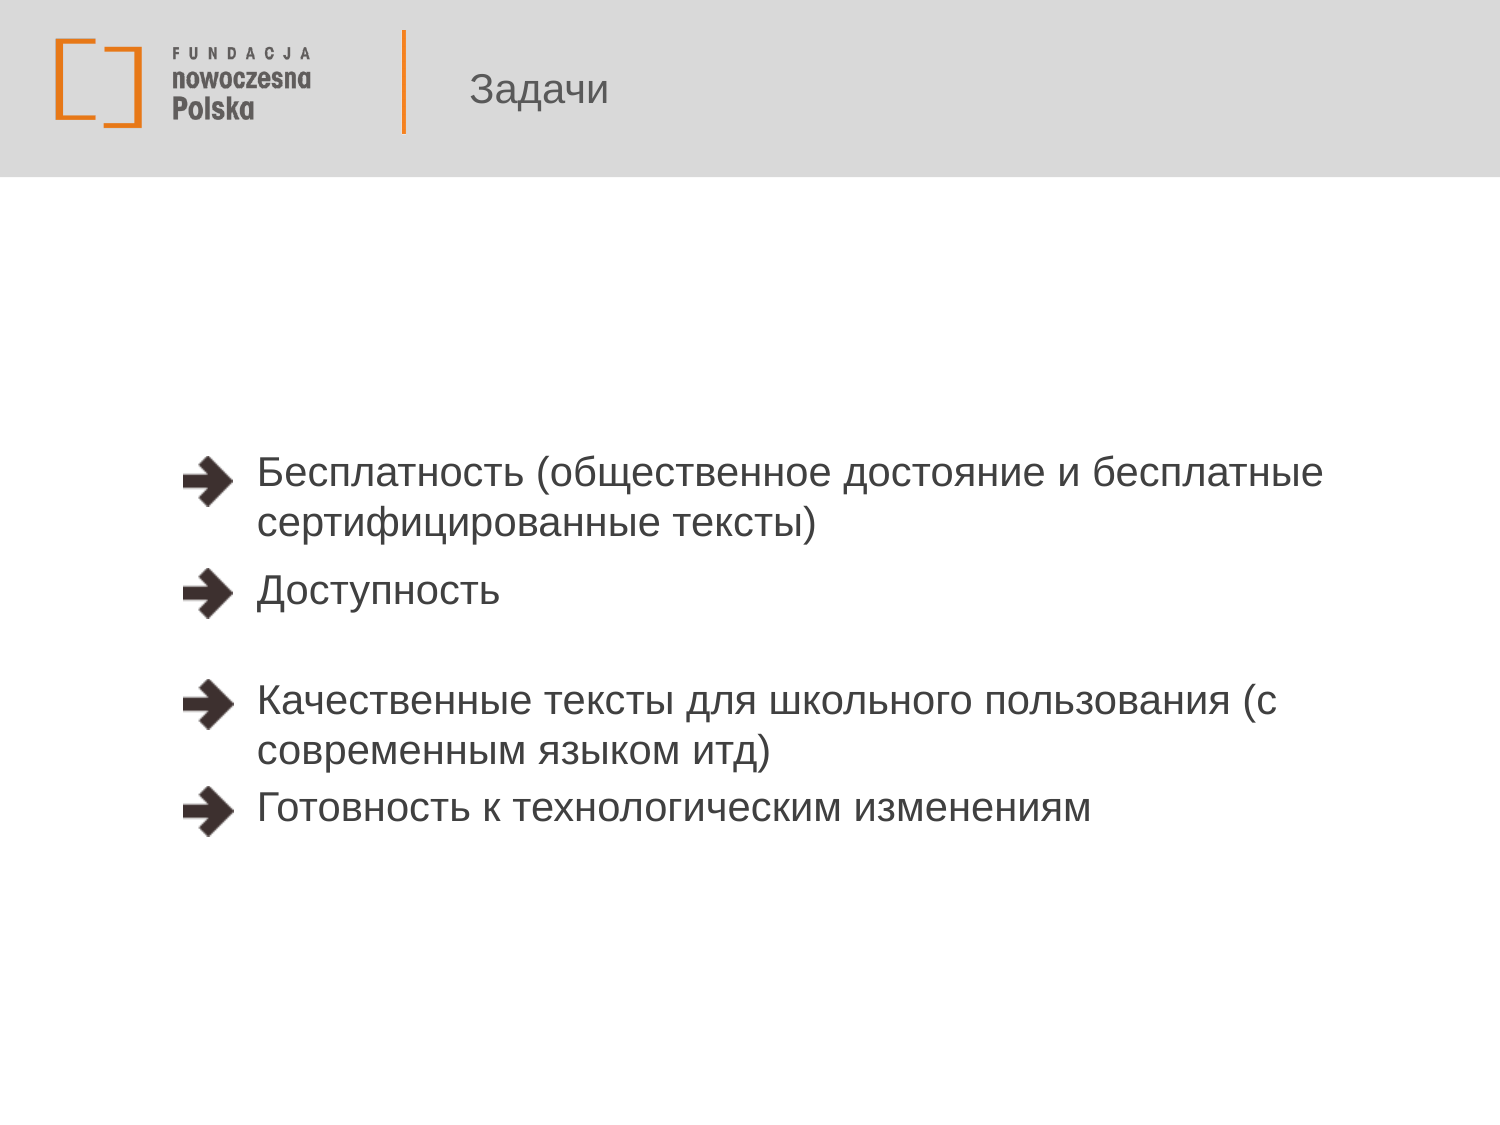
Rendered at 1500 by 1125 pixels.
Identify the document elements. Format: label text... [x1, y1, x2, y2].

text_box Задачи [454, 54, 1046, 120]
text_box Готовность к технологическим изменениям [242, 772, 1376, 838]
text_box Бесплатность (общественное достояние и бесплатные сертифицированные тексты) [242, 437, 1376, 553]
text_box Качественные тексты для школьного пользования (с современным языком итд) [242, 665, 1329, 781]
text_box [0, 0, 1500, 178]
picture [183, 679, 234, 730]
picture [183, 456, 233, 507]
picture [183, 786, 234, 837]
text_box Доступность [242, 555, 1329, 620]
picture [183, 568, 233, 619]
picture [395, 30, 422, 145]
picture [53, 30, 313, 140]
